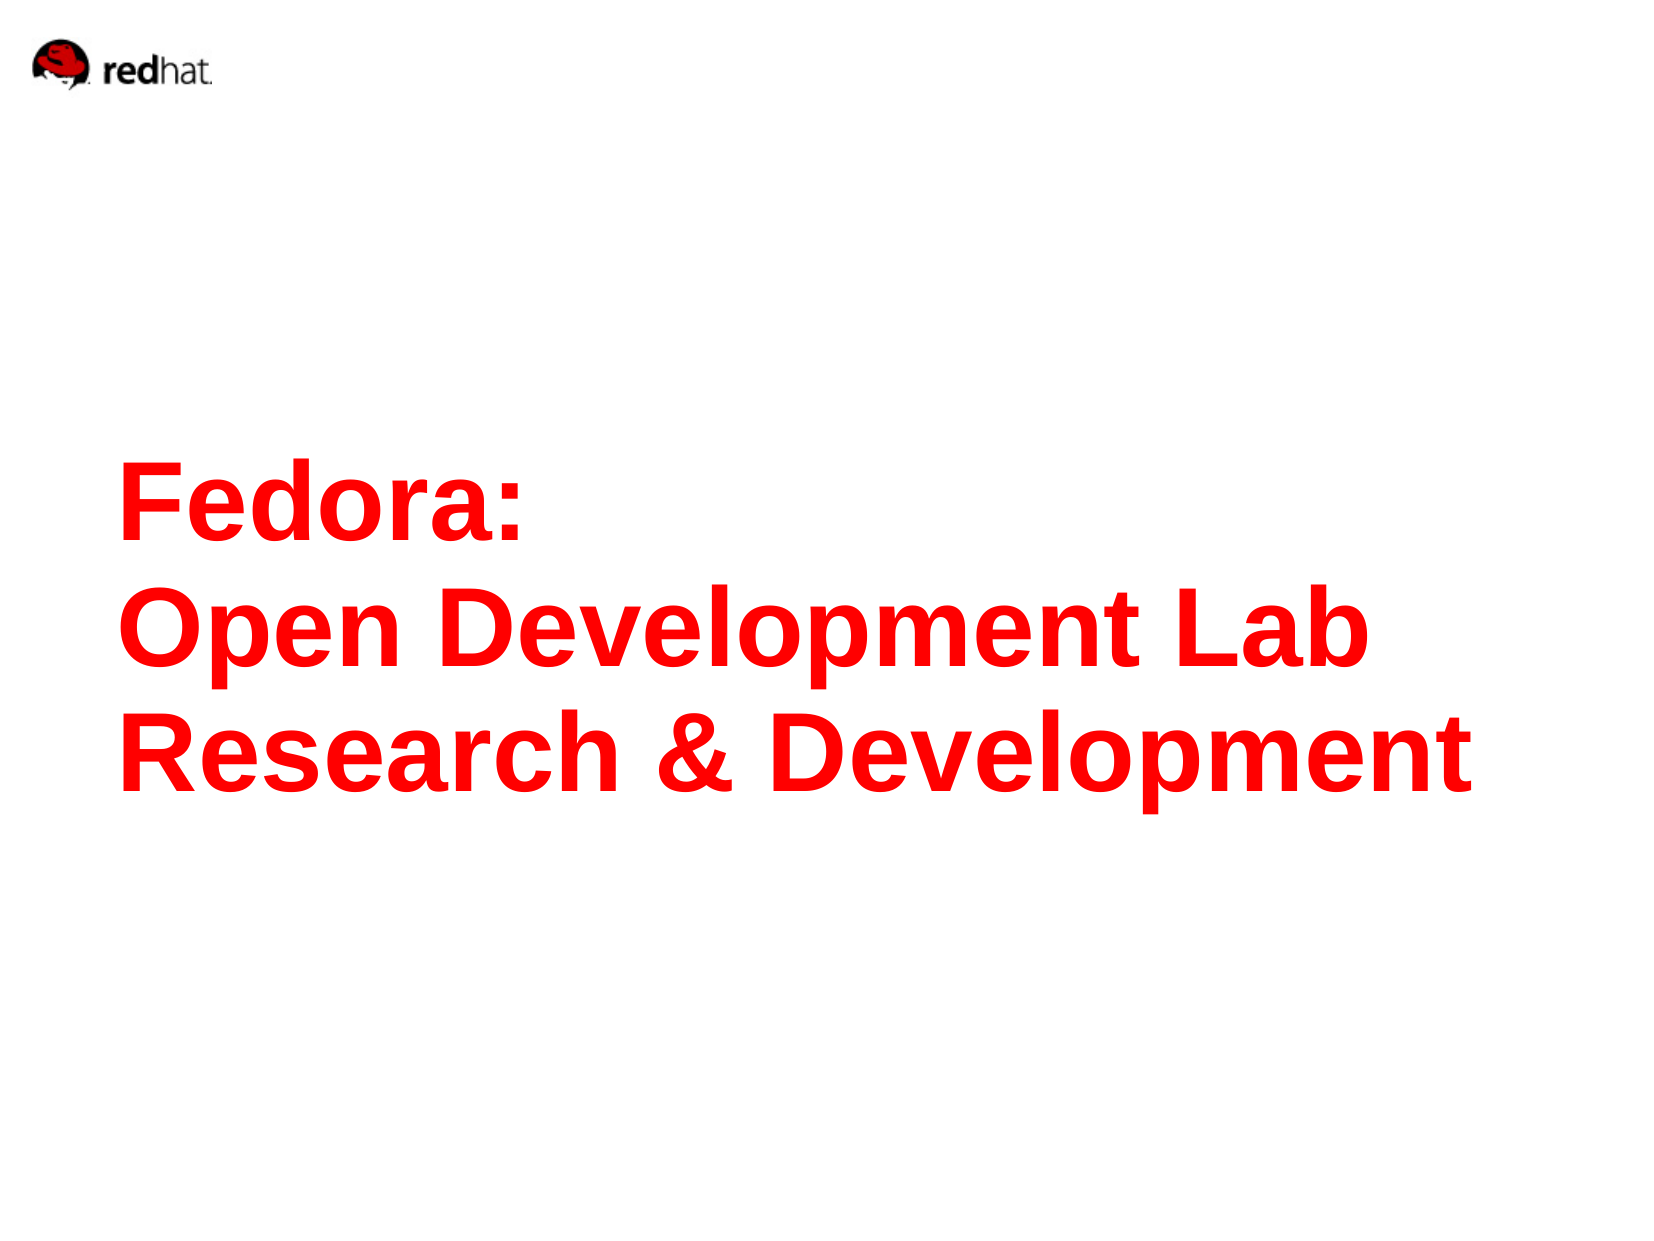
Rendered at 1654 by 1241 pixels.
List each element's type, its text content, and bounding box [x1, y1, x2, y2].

picture [31, 37, 212, 98]
title Fedora: Open Development Lab Research & Development [116, 372, 1522, 882]
